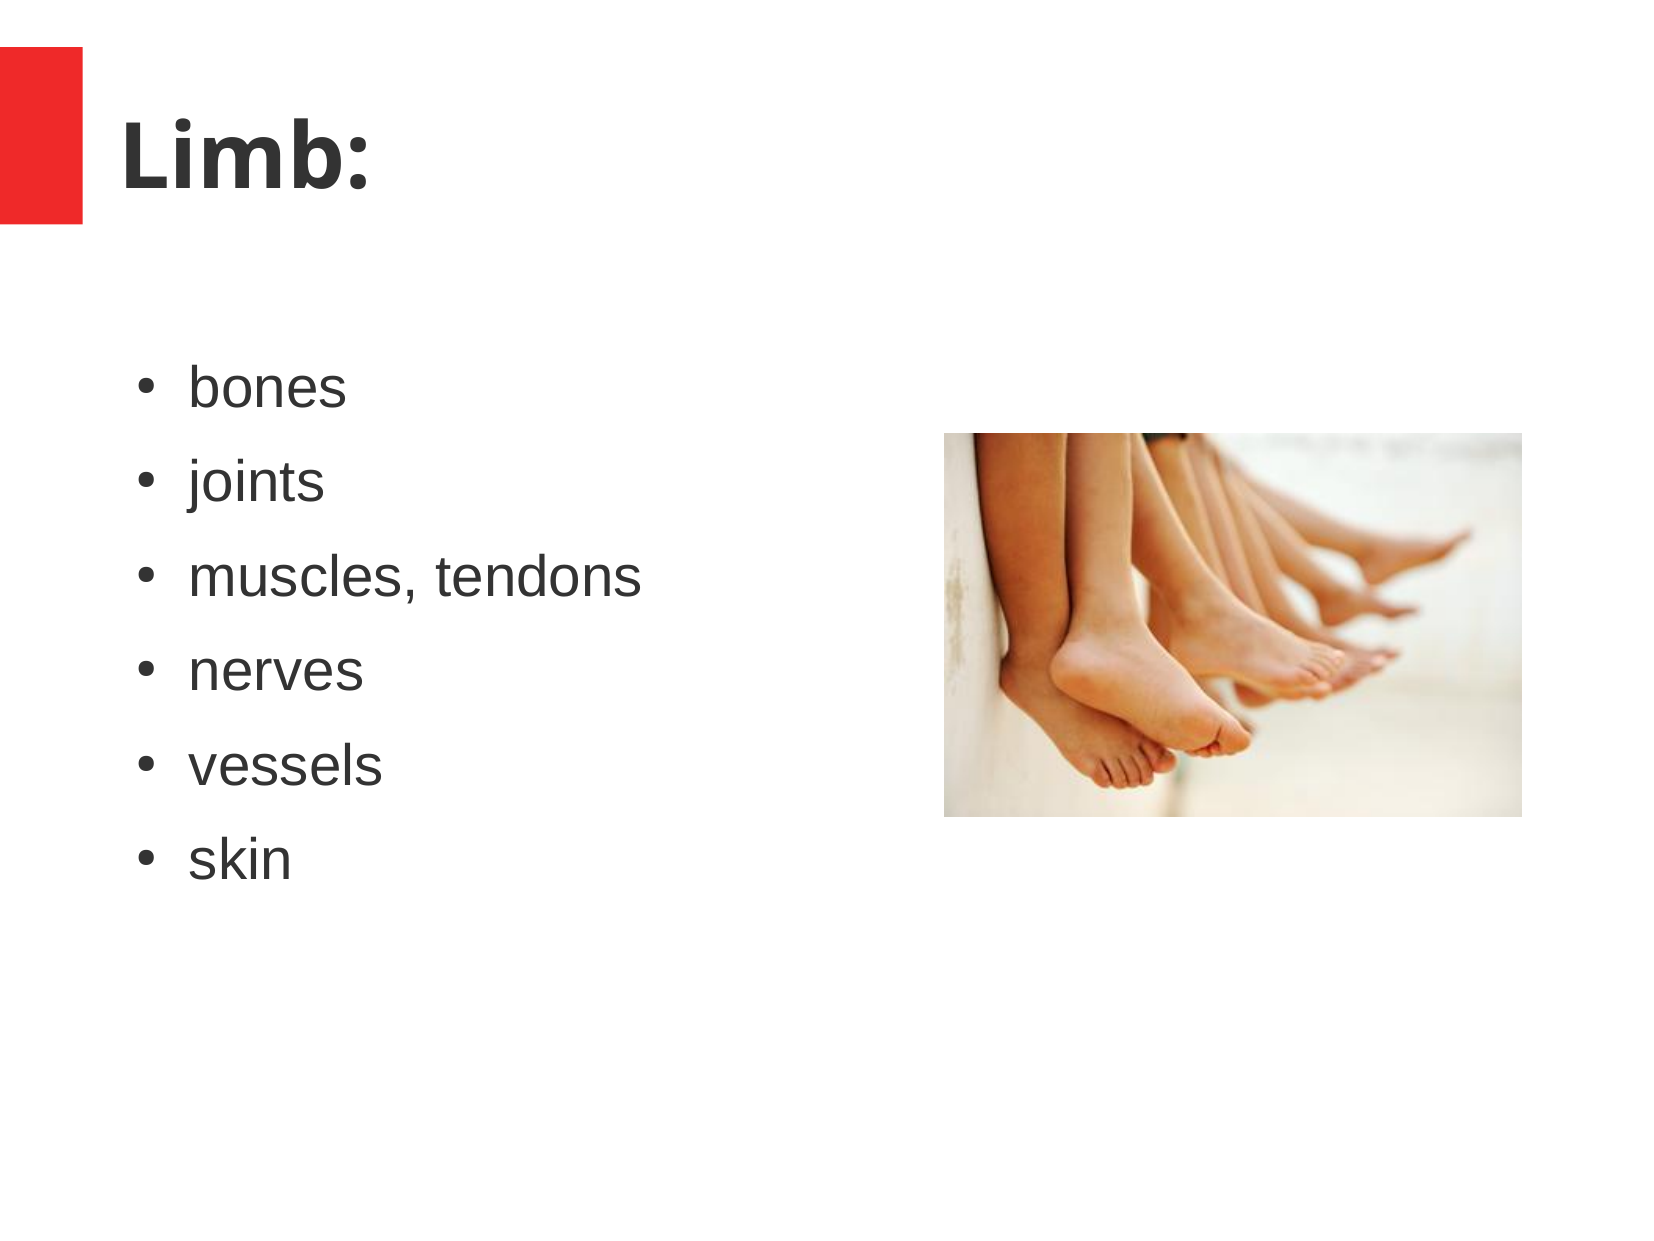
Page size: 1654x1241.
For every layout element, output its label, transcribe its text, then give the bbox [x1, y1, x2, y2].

title Limb: [118, 49, 1571, 257]
list bones joints muscles, tendons nerves vessels skin [118, 354, 1536, 1074]
picture [944, 433, 1522, 817]
